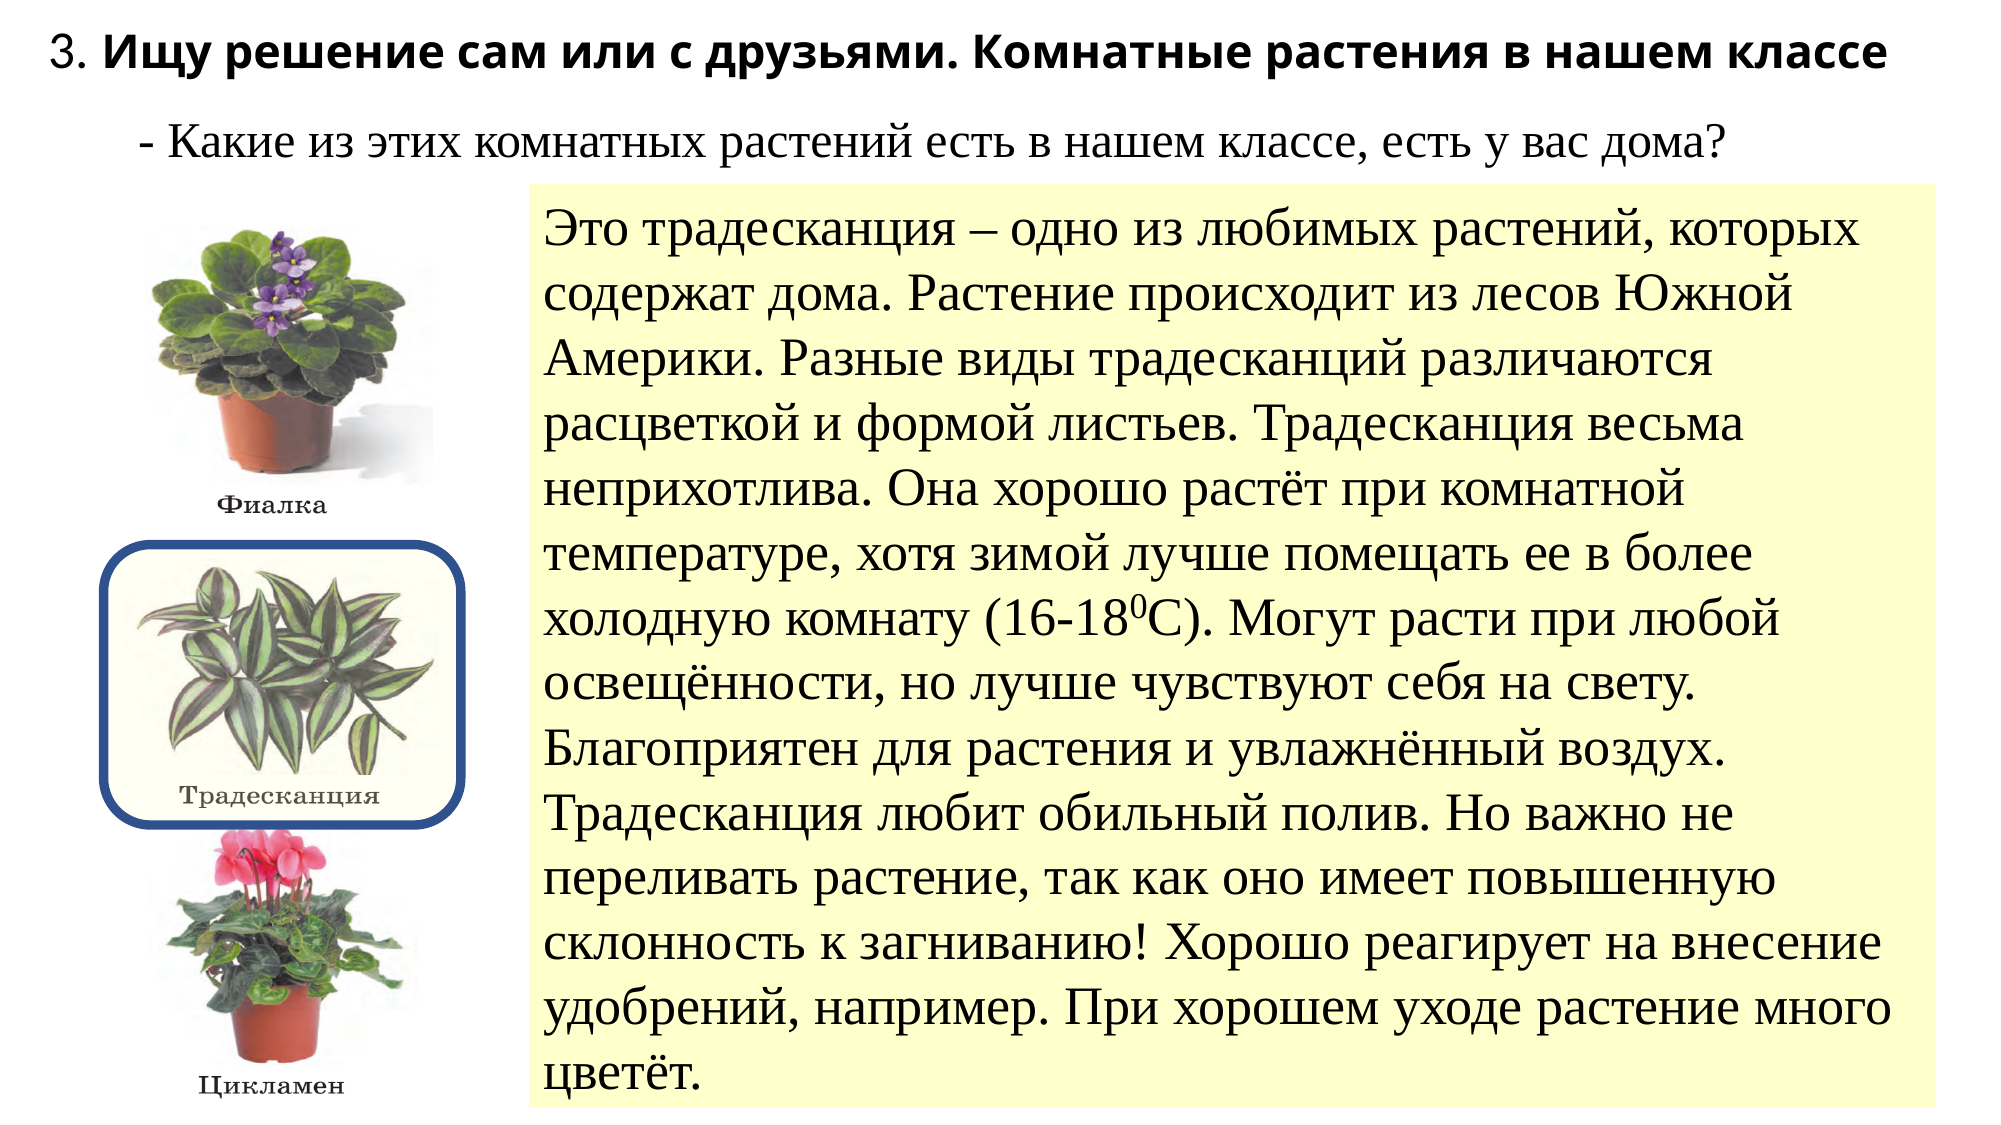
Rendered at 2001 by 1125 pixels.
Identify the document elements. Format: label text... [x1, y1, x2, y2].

text_box Это традесканция – одно из любимых растений, которых содержат дома. Растение происходит из лесов Южной Америки. Разные виды традесканций различаются расцветкой и формой листьев. Традесканция весьма неприхотлива. Она хорошо растёт при комнатной температуре, хотя зимой лучше помещать ее в более холодную комнату (16-180С). Могут расти при любой освещённости, но лучше чувствуют себя на свету. Благоприятен для растения и увлажнённый воздух. Традесканция любит обильный полив. Но важно не переливать растение, так как оно имеет повышенную склонность к загниванию! Хорошо реагирует на внесение удобрений, например. При хорошем уходе растение много цветёт. [529, 184, 1936, 1108]
list - Какие из этих комнатных растений есть в нашем классе, есть у вас дома? [123, 107, 1877, 208]
text_box [103, 544, 461, 826]
title 3. Ищу решение сам или с друзьями. Комнатные растения в нашем классе [33, 0, 1972, 102]
picture [63, 208, 883, 1125]
